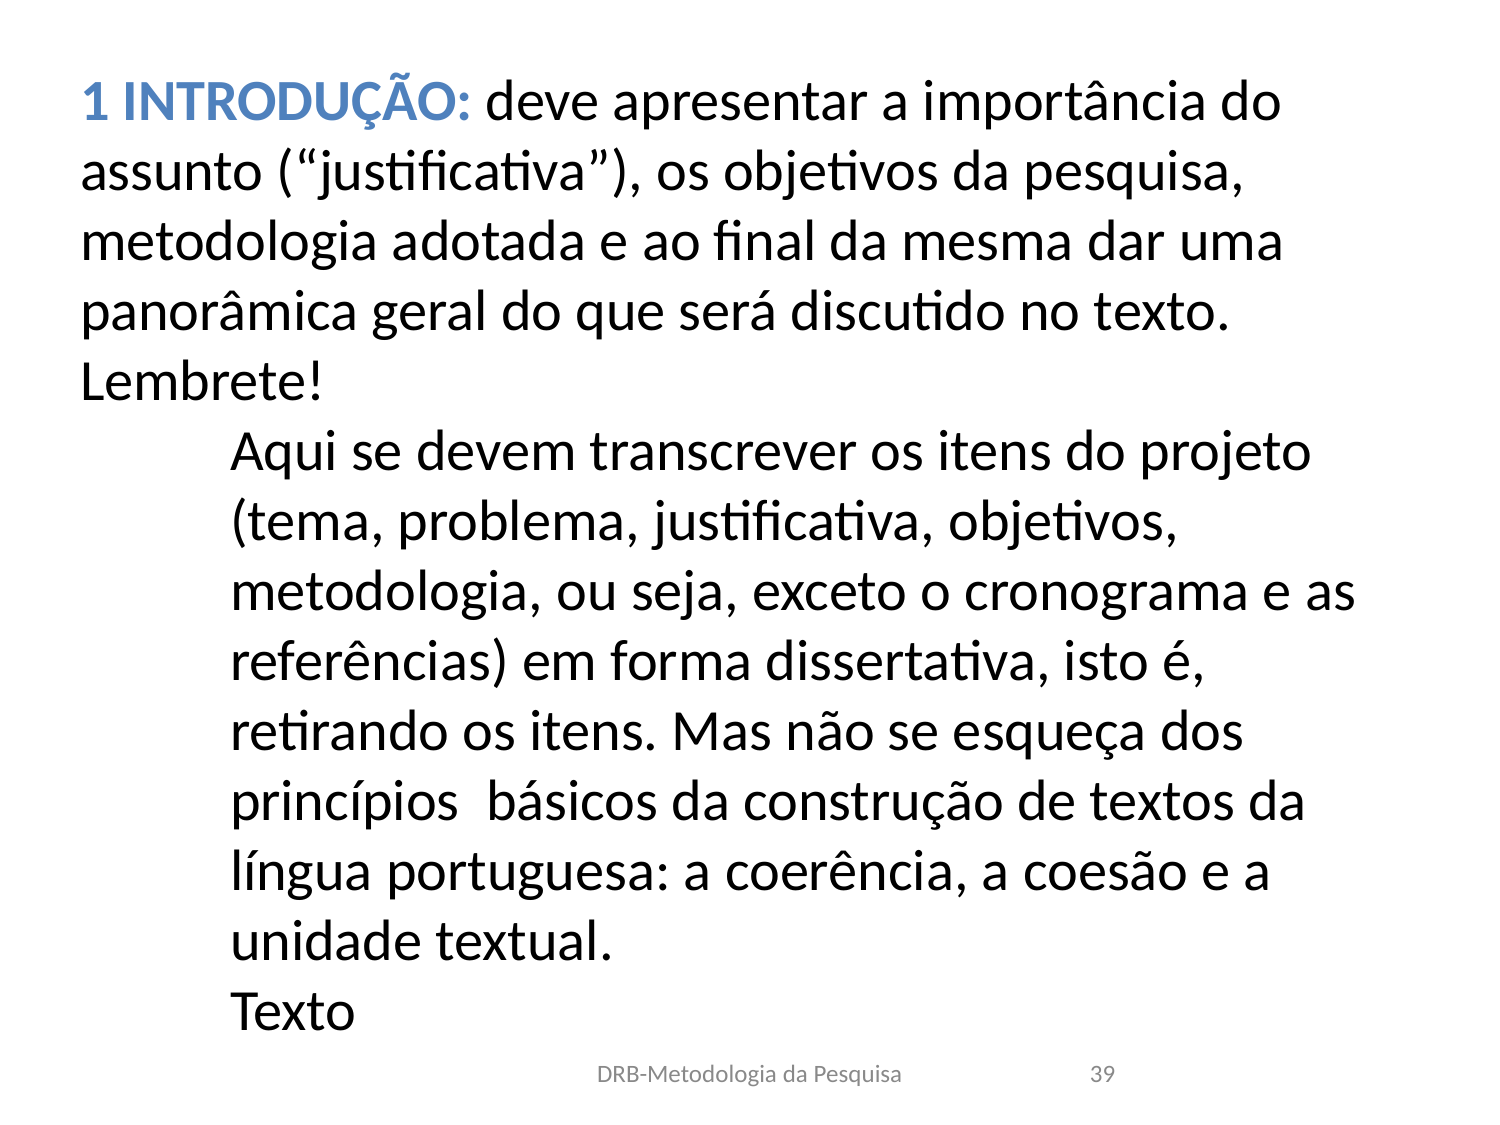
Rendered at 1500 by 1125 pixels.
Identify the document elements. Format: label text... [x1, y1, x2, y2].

text_box DRB-Metodologia da Pesquisa [512, 1042, 988, 1103]
text_box 39 [1074, 1042, 1426, 1103]
text_box 1 INTRODUÇÃO: deve apresentar a importância do assunto (“justificativa”), os objetivos da pesquisa, metodologia adotada e ao final da mesma dar uma panorâmica geral do que será discutido no texto. Lembrete! Aqui se devem transcrever os itens do projeto (tema, problema, justificativa, objetivos, metodologia, ou seja, exceto o cronograma e as referências) em forma dissertativa, isto é, retirando os itens. Mas não se esqueça dos princípios básicos da construção de textos da língua portuguesa: a coerência, a coesão e a unidade textual. Texto [64, 54, 1447, 1060]
